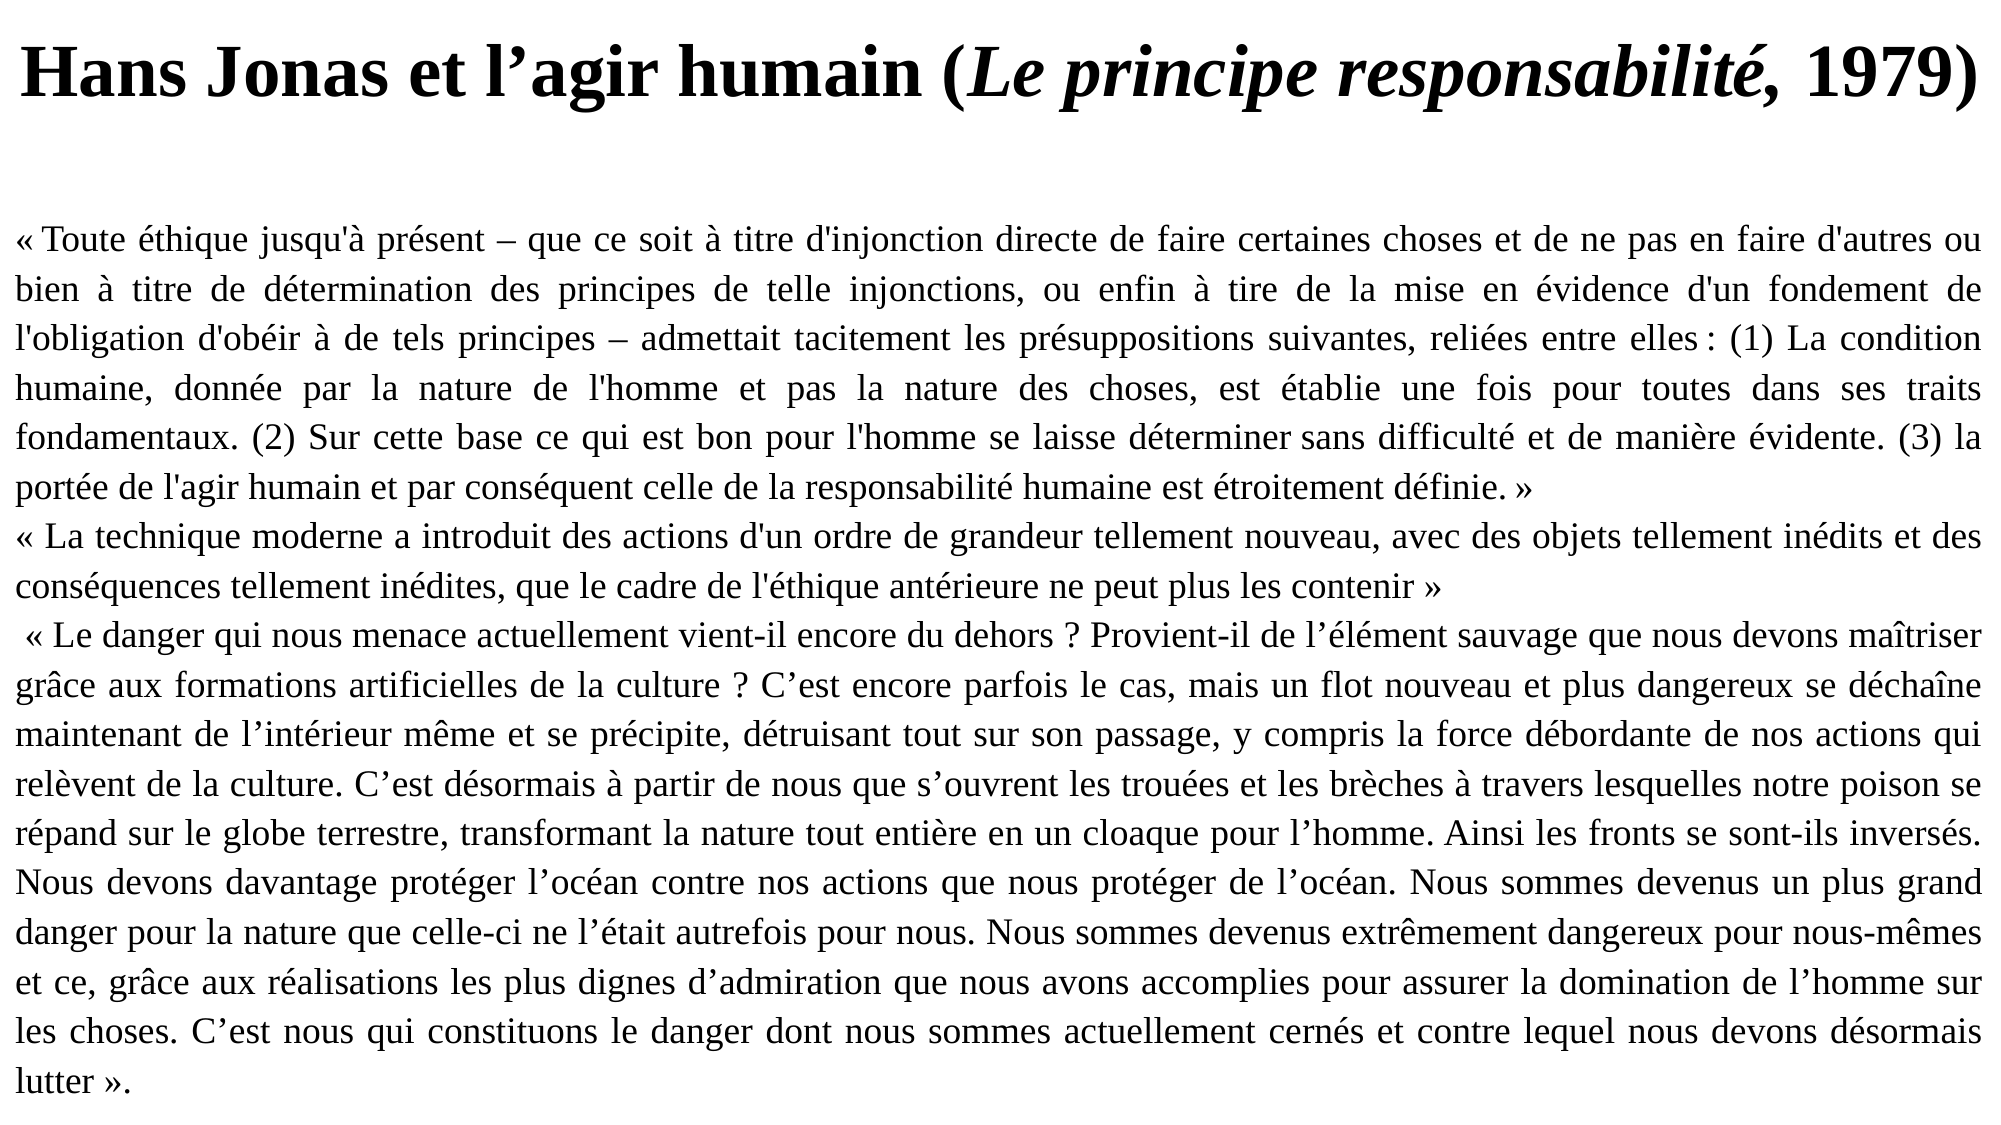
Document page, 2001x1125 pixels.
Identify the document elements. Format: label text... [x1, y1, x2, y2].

title Hans Jonas et l’agir humain (Le principe responsabilité, 1979) [0, 0, 2000, 145]
list « Toute éthique jusqu'à présent – que ce soit à titre d'injonction directe de faire certaines choses et de ne pas en faire d'autres ou bien à titre de détermination des principes de telle injonctions, ou enfin à tire de la mise en évidence d'un fondement de l'obligation d'obéir à de tels principes – admettait tacitement les présuppositions suivantes, reliées entre elles : (1) La condition humaine, donnée par la nature de l'homme et pas la nature des choses, est établie une fois pour toutes dans ses traits fondamentaux. (2) Sur cette base ce qui est bon pour l'homme se laisse déterminer sans difficulté et de manière évidente. (3) la portée de l'agir humain et par conséquent celle de la responsabilité humaine est étroitement définie. » « La technique moderne a introduit des actions d'un ordre de grandeur tellement nouveau, avec des objets tellement inédits et des conséquences tellement inédites, que le cadre de l'éthique antérieure ne peut plus les contenir » « Le danger qui nous menace actuellement vient-il encore du dehors ? Provient-il de l’élément sauvage que nous devons maîtriser grâce aux formations artificielles de la culture ? C’est encore parfois le cas, mais un flot nouveau et plus dangereux se déchaîne maintenant de l’intérieur même et se précipite, détruisant tout sur son passage, y compris la force débordante de nos actions qui relèvent de la culture. C’est désormais à partir de nous que s’ouvrent les trouées et les brèches à travers lesquelles notre poison se répand sur le globe terrestre, transformant la nature tout entière en un cloaque pour l’homme. Ainsi les fronts se sont-ils inversés. Nous devons davantage protéger l’océan contre nos actions que nous protéger de l’océan. Nous sommes devenus un plus grand danger pour la nature que celle-ci ne l’était autrefois pour nous. Nous sommes devenus extrêmement dangereux pour nous-mêmes et ce, grâce aux réalisations les plus dignes d’admiration que nous avons accomplies pour assurer la domination de l’homme sur les choses. C’est nous qui constituons le danger dont nous sommes actuellement cernés et contre lequel nous devons désormais lutter ». [0, 202, 2000, 1125]
